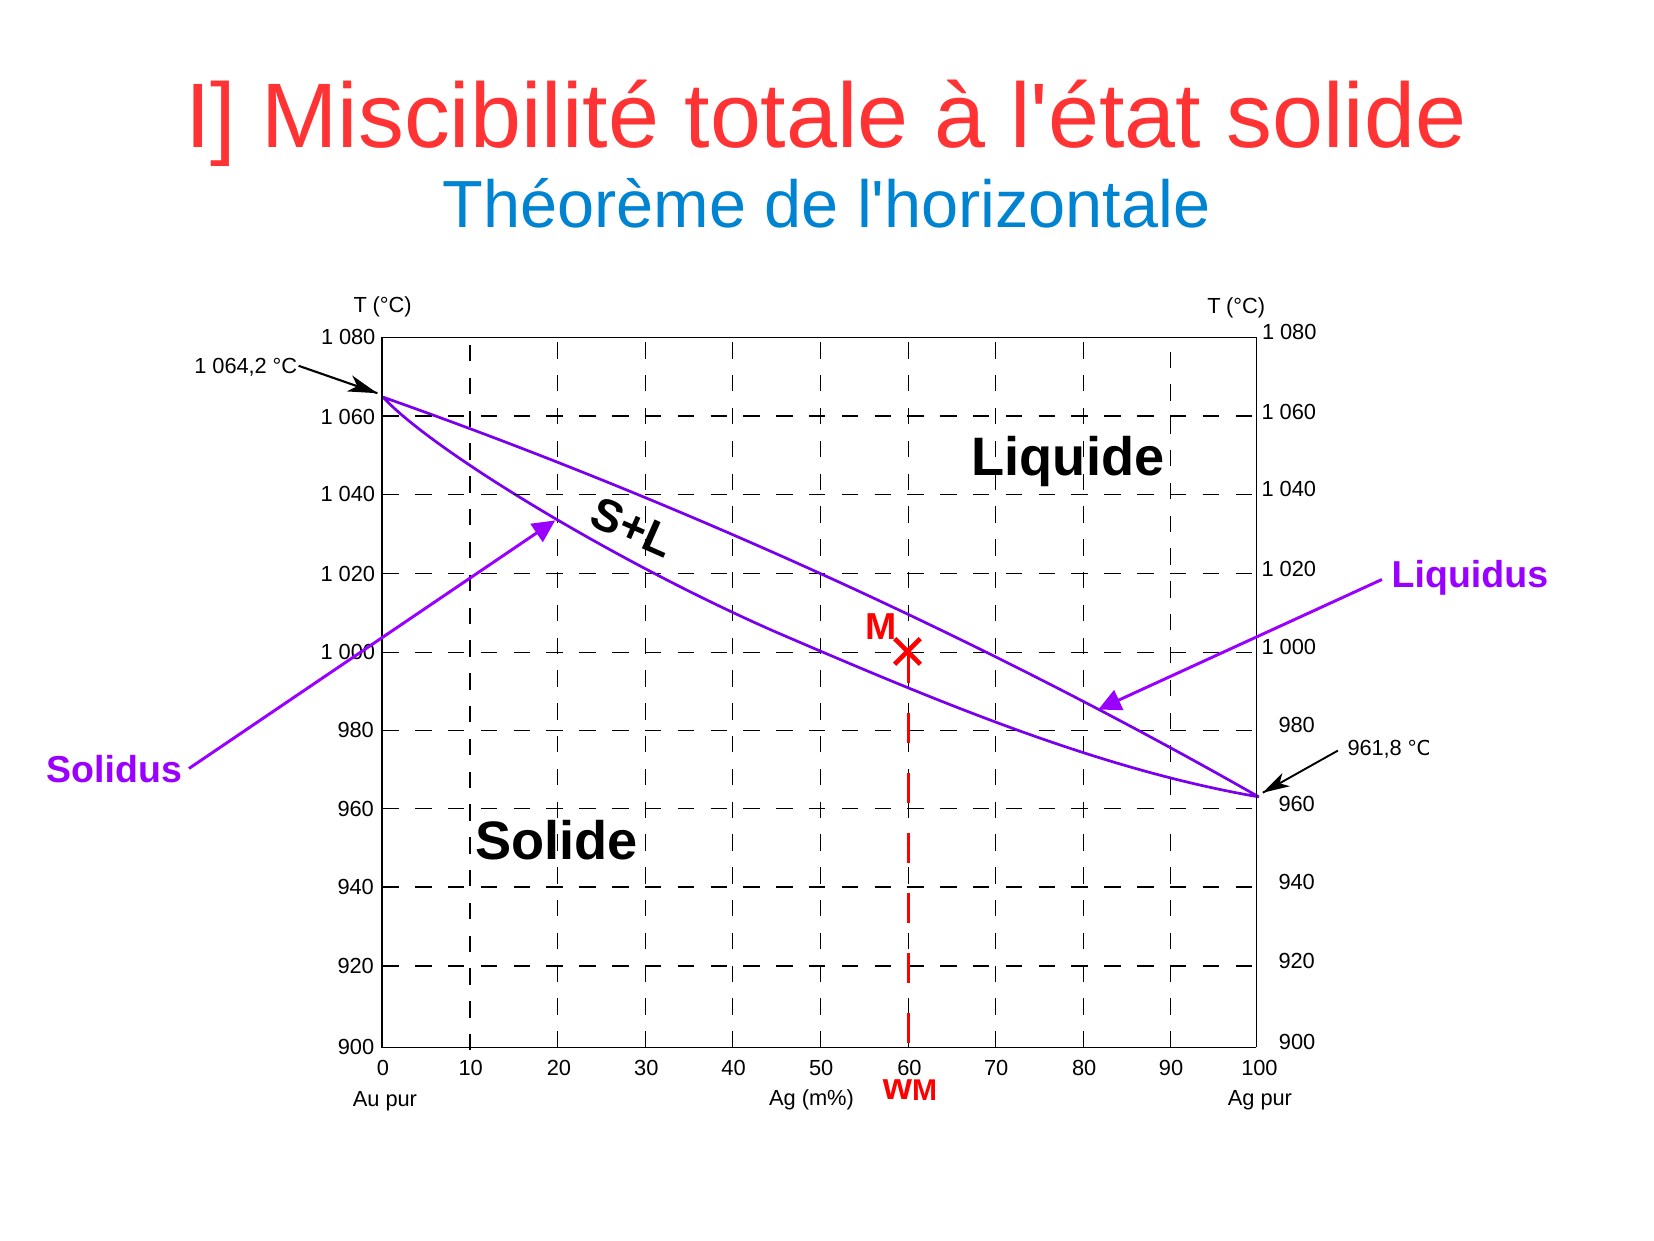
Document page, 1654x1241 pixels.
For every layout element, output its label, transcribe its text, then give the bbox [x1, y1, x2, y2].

text_box Solidus [31, 741, 245, 800]
text_box [893, 637, 922, 666]
text_box M [850, 598, 898, 657]
title I] Miscibilité totale à l'état solide Théorème de l'horizontale [82, 49, 1571, 257]
text_box Liquidus [1376, 545, 1590, 604]
text_box wM [868, 1058, 963, 1122]
picture [192, 291, 1429, 1111]
